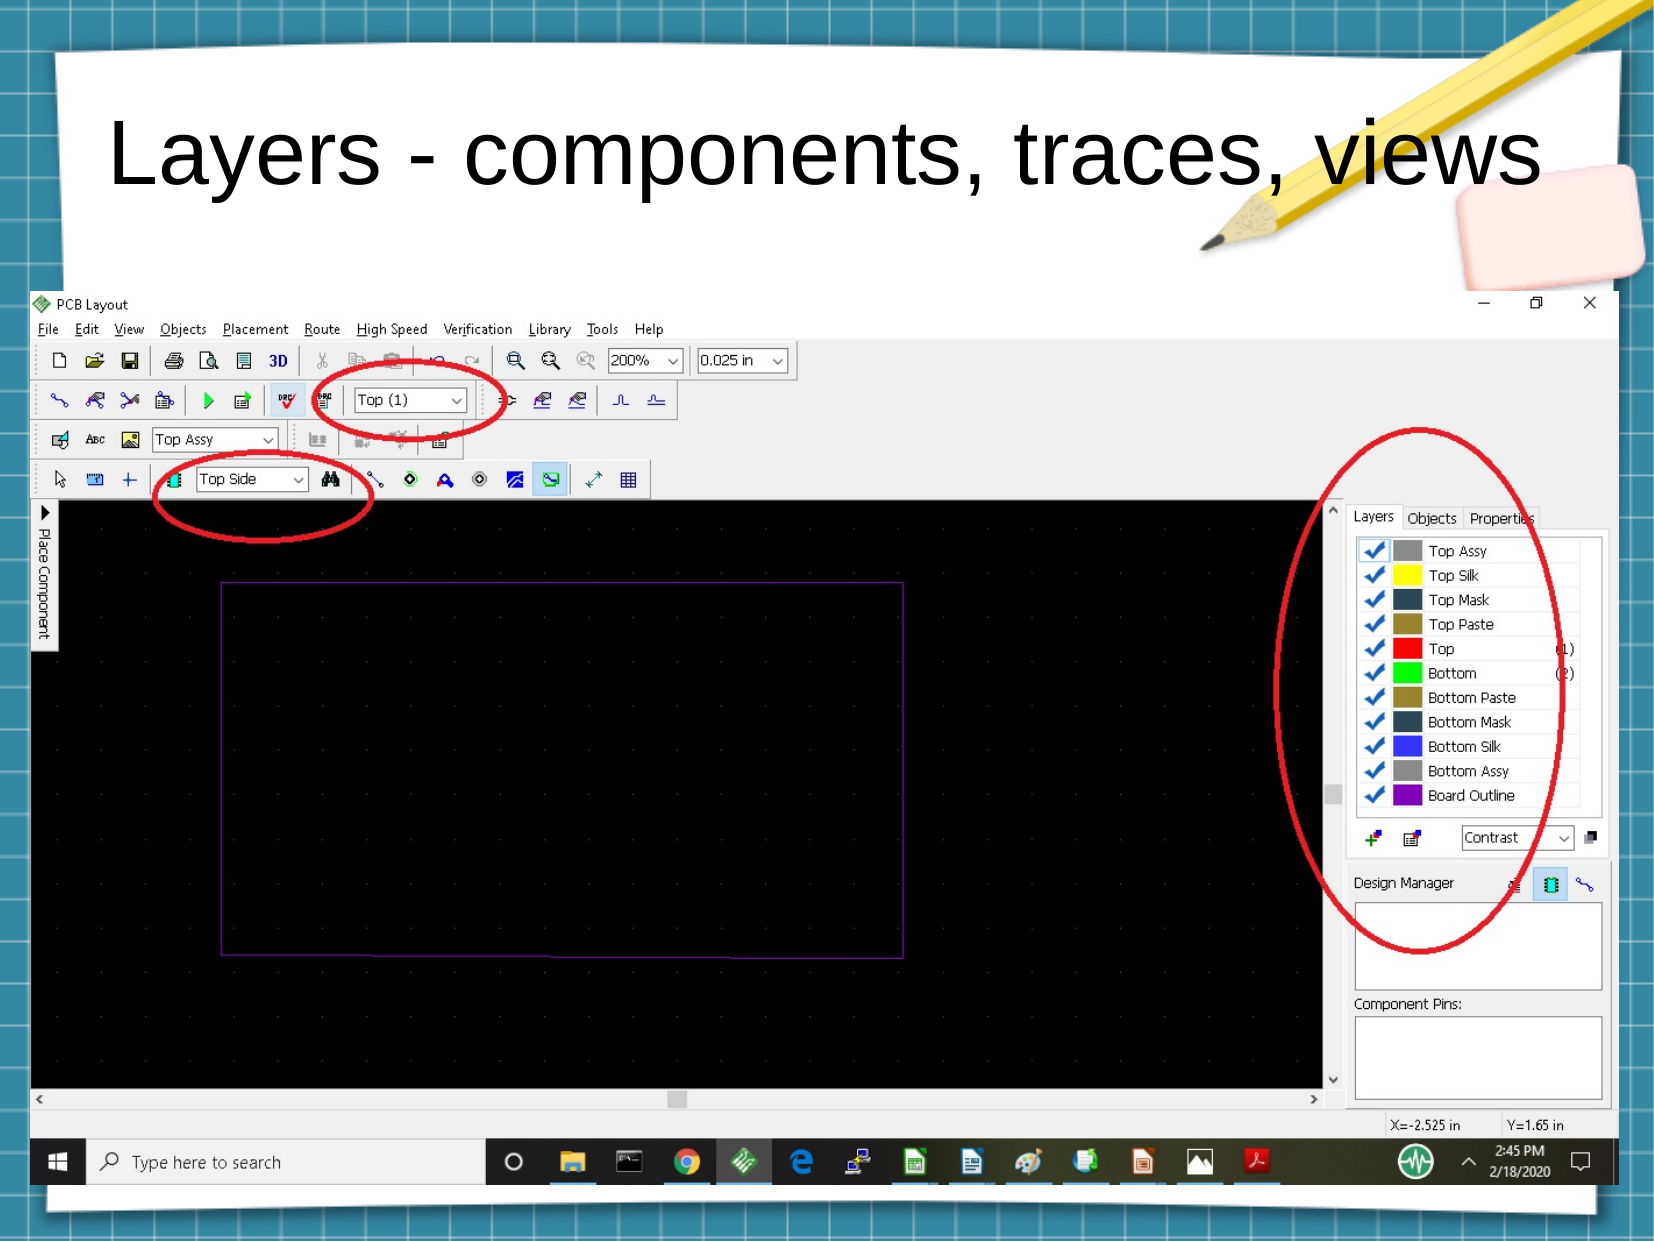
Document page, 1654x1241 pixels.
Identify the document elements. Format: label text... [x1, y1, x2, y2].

title Layers - components, traces, views [82, 49, 1571, 257]
picture [0, 0, 1654, 1241]
